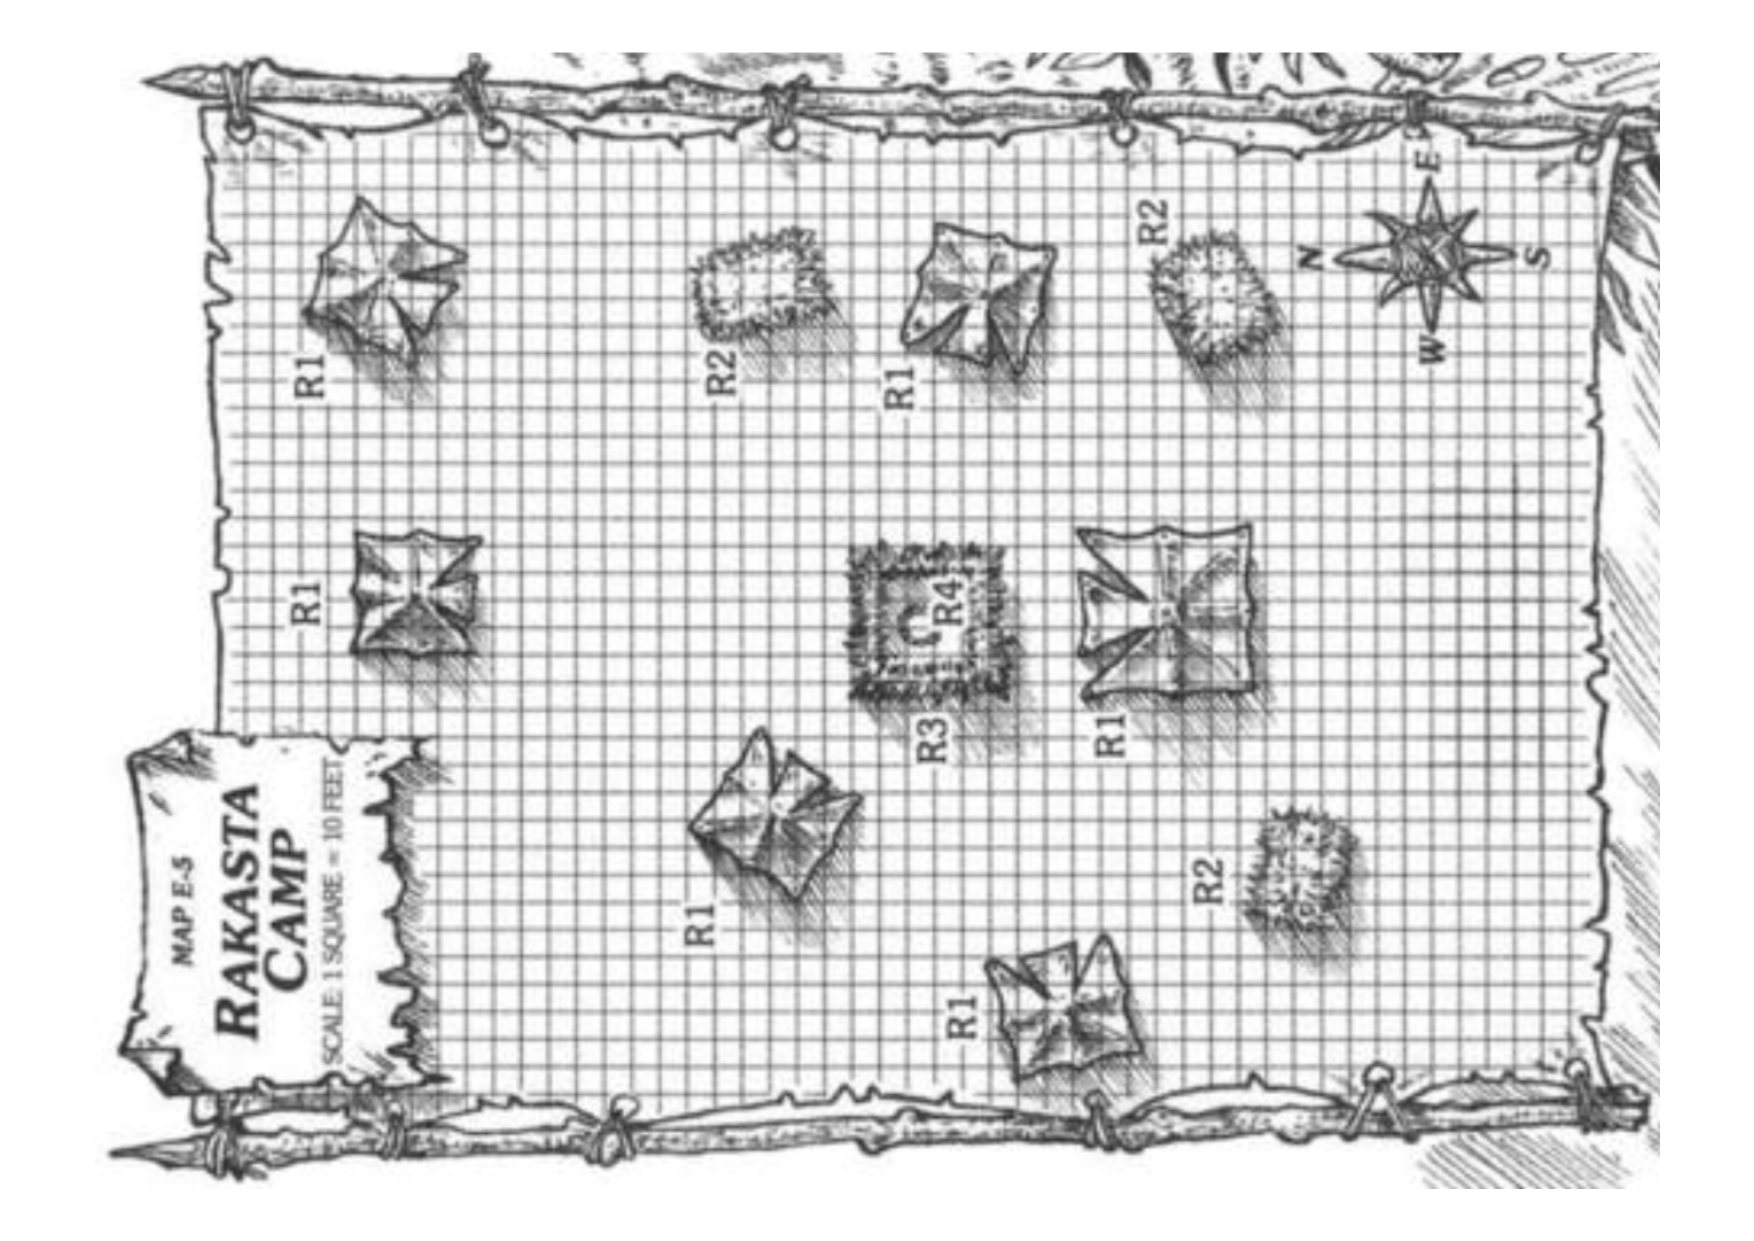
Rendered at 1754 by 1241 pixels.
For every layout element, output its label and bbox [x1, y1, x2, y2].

picture [94, 51, 1660, 1189]
